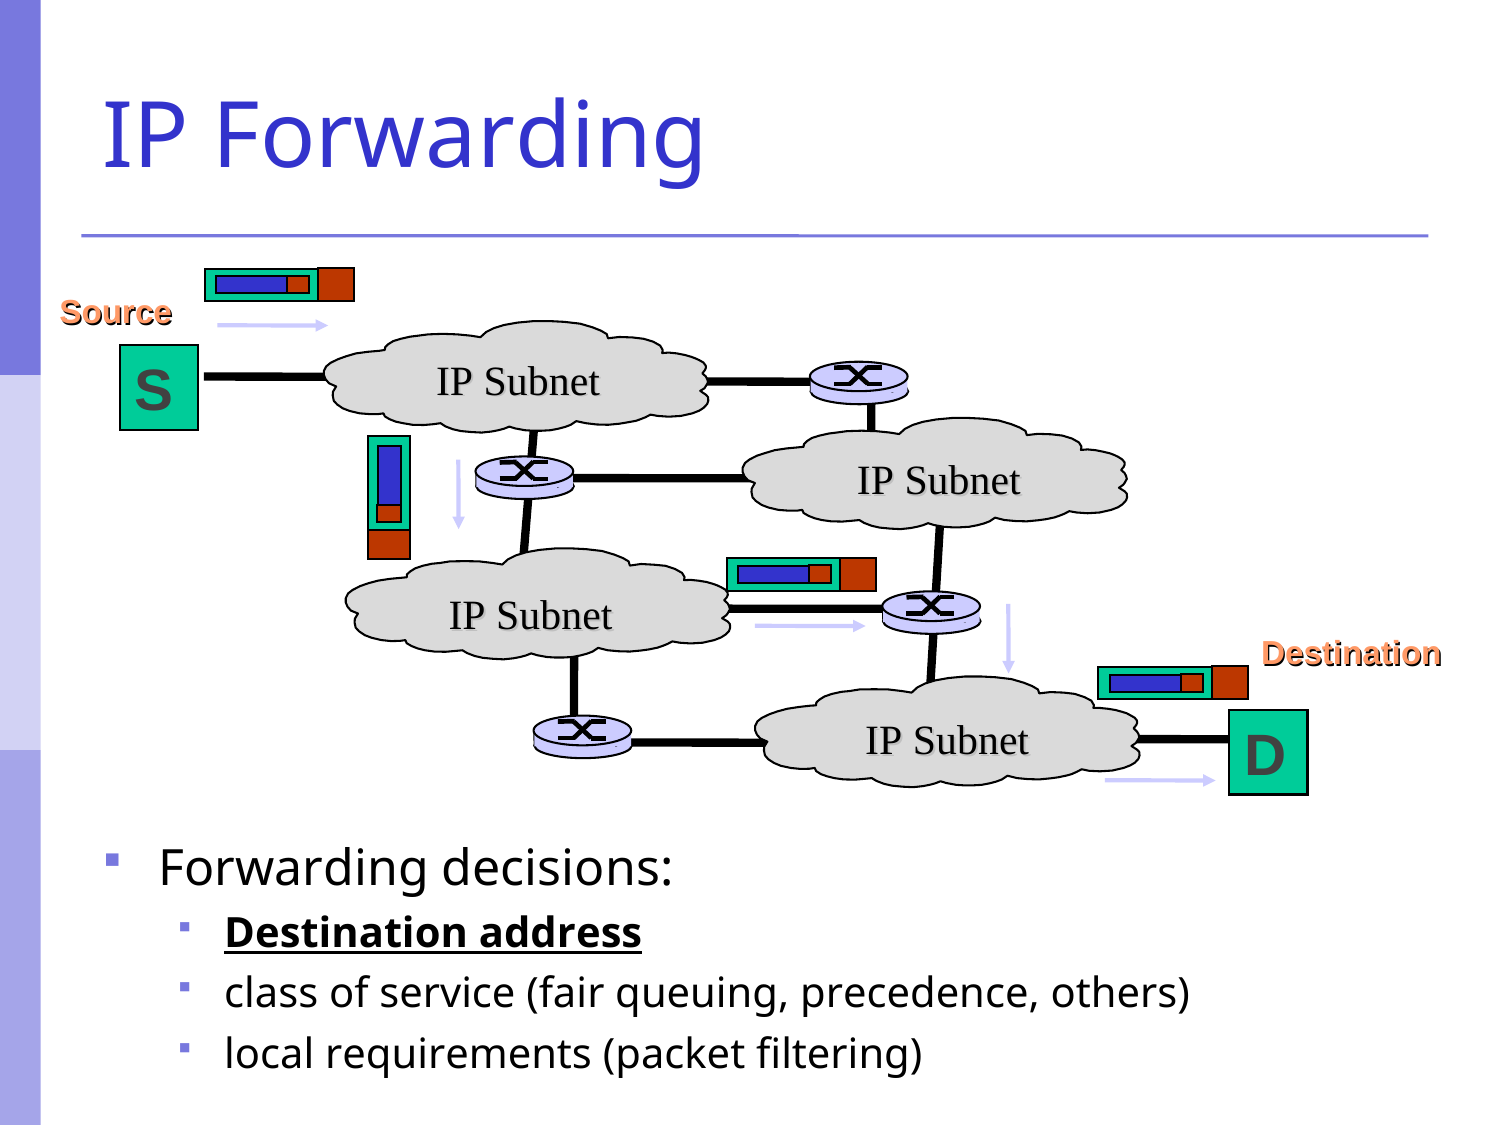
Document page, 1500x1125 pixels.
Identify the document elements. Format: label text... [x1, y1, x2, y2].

text_box [367, 436, 411, 559]
text_box D [1229, 709, 1308, 795]
text_box Destination [1246, 624, 1457, 679]
text_box [533, 715, 632, 759]
text_box [345, 548, 731, 660]
text_box IP Subnet [433, 580, 628, 646]
text_box [882, 591, 981, 634]
text_box IP Subnet [842, 445, 1036, 511]
text_box S [120, 345, 199, 430]
text_box [1098, 666, 1248, 700]
text_box [323, 321, 709, 433]
text_box [475, 456, 574, 500]
text_box [204, 268, 354, 301]
text_box [377, 446, 401, 522]
text_box [839, 557, 876, 591]
text_box [738, 565, 831, 583]
text_box IP Subnet [421, 346, 616, 411]
text_box [755, 676, 1140, 788]
text_box IP Forwarding [87, 37, 1363, 225]
text_box IP Subnet [850, 705, 1045, 771]
text_box [742, 417, 1128, 530]
text_box [216, 276, 309, 293]
text_box [809, 361, 909, 405]
text_box [1110, 674, 1203, 692]
text_box Source [44, 283, 187, 338]
text_box Forwarding decisions: Destination address class of service (fair queuing, precedence, others) local requirements (packet filtering) [87, 827, 1363, 1125]
